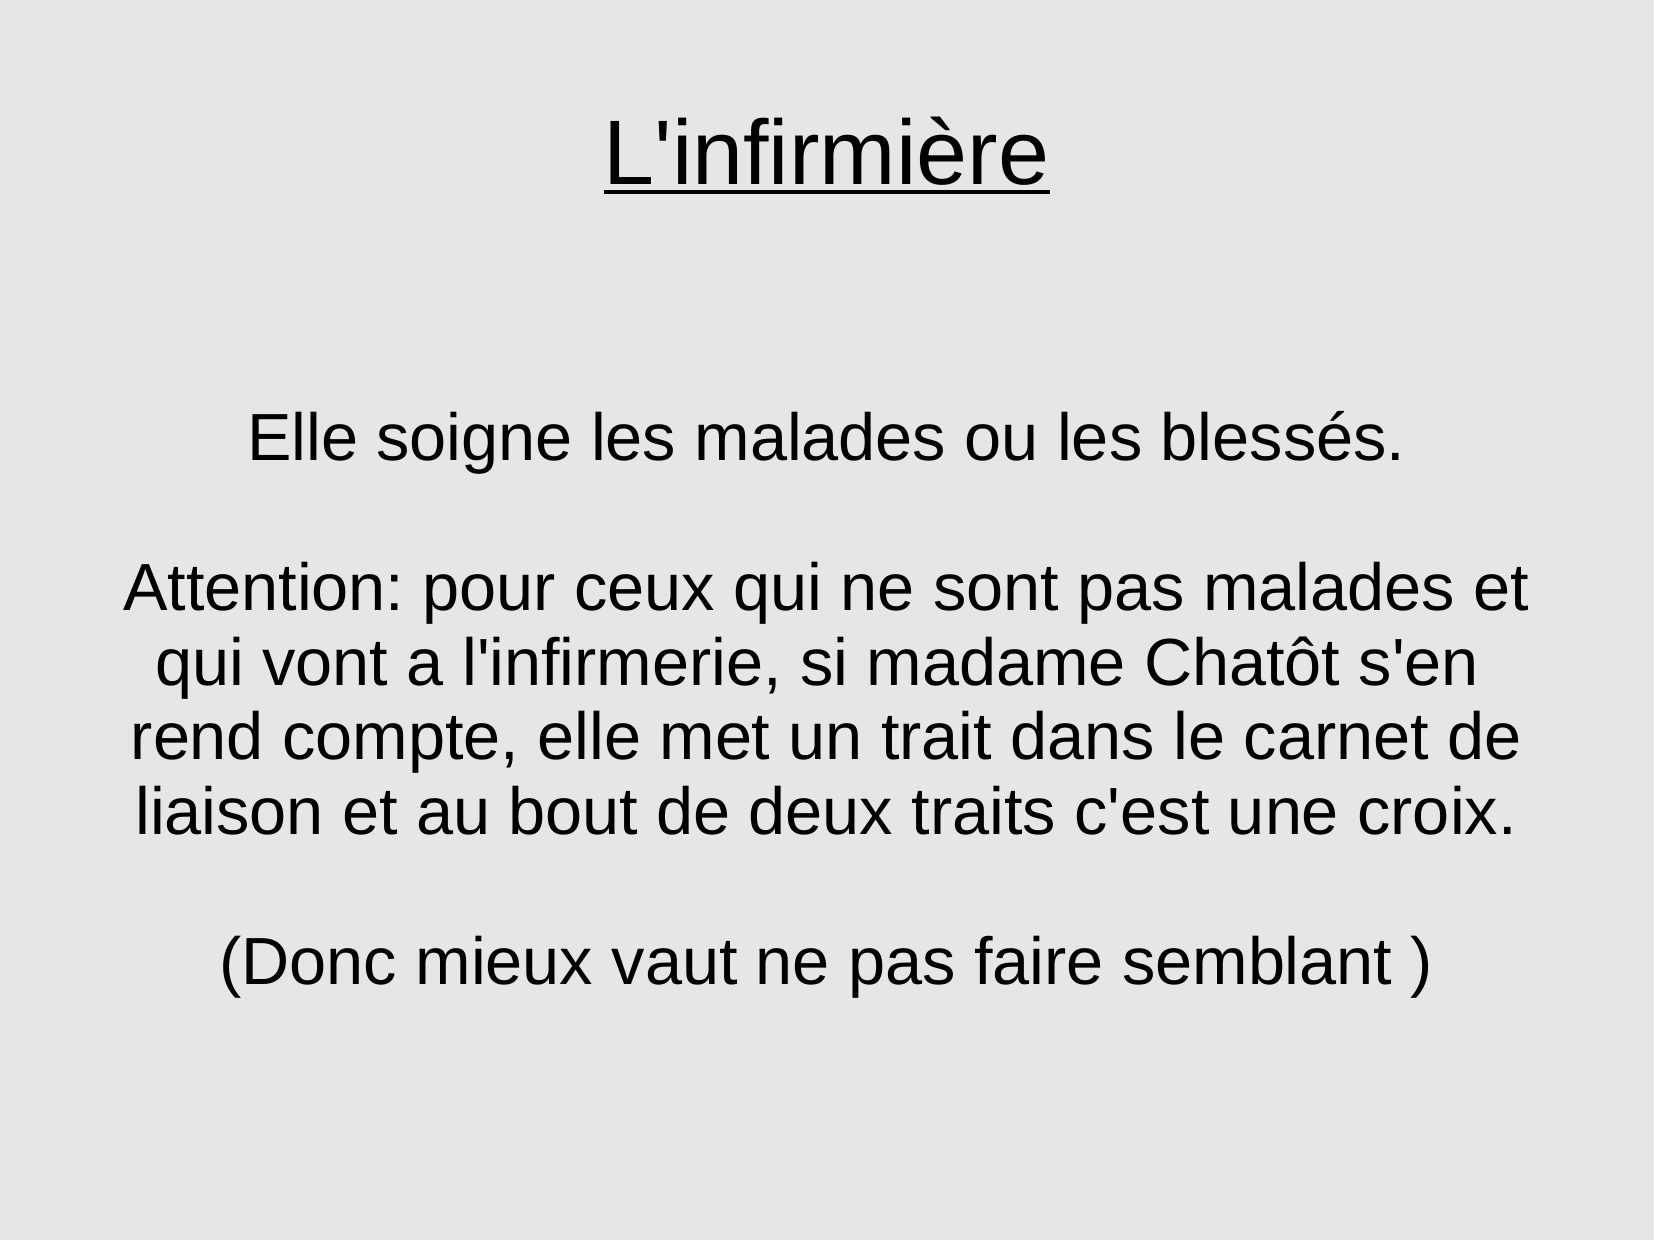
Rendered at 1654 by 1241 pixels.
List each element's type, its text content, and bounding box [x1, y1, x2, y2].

subtitle Elle soigne les malades ou les blessés. Attention: pour ceux qui ne sont pas malades et qui vont a l'infirmerie, si madame Chatôt s'en rend compte, elle met un trait dans le carnet de liaison et au bout de deux traits c'est une croix. (Donc mieux vaut ne pas faire semblant ) [82, 297, 1571, 1102]
title L'infirmière [82, 56, 1571, 250]
